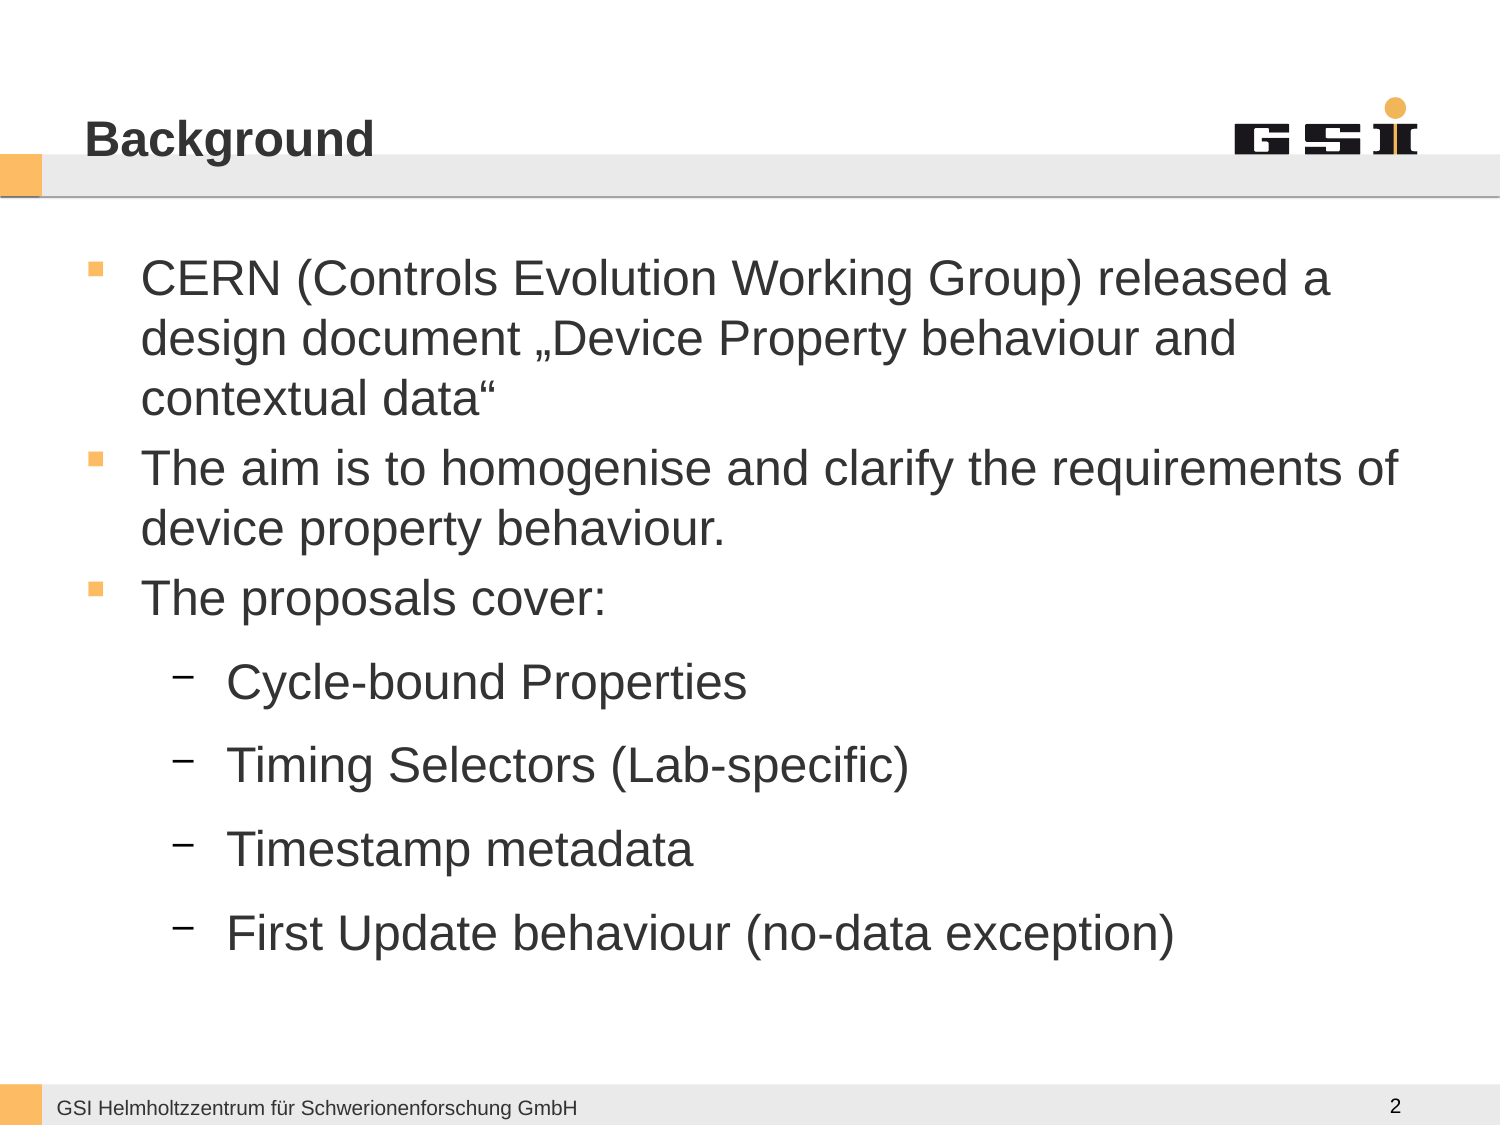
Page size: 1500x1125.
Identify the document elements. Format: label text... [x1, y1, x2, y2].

list CERN (Controls Evolution Working Group) released a design document „Device Property behaviour and contextual data“ The aim is to homogenise and clarify the requirements of device property behaviour. The proposals cover: Cycle-bound Properties Timing Selectors (Lab-specific) Timestamp metadata First Update behaviour (no-data exception) [69, 237, 1417, 1043]
picture [1233, 95, 1419, 154]
title Background [69, 44, 986, 174]
